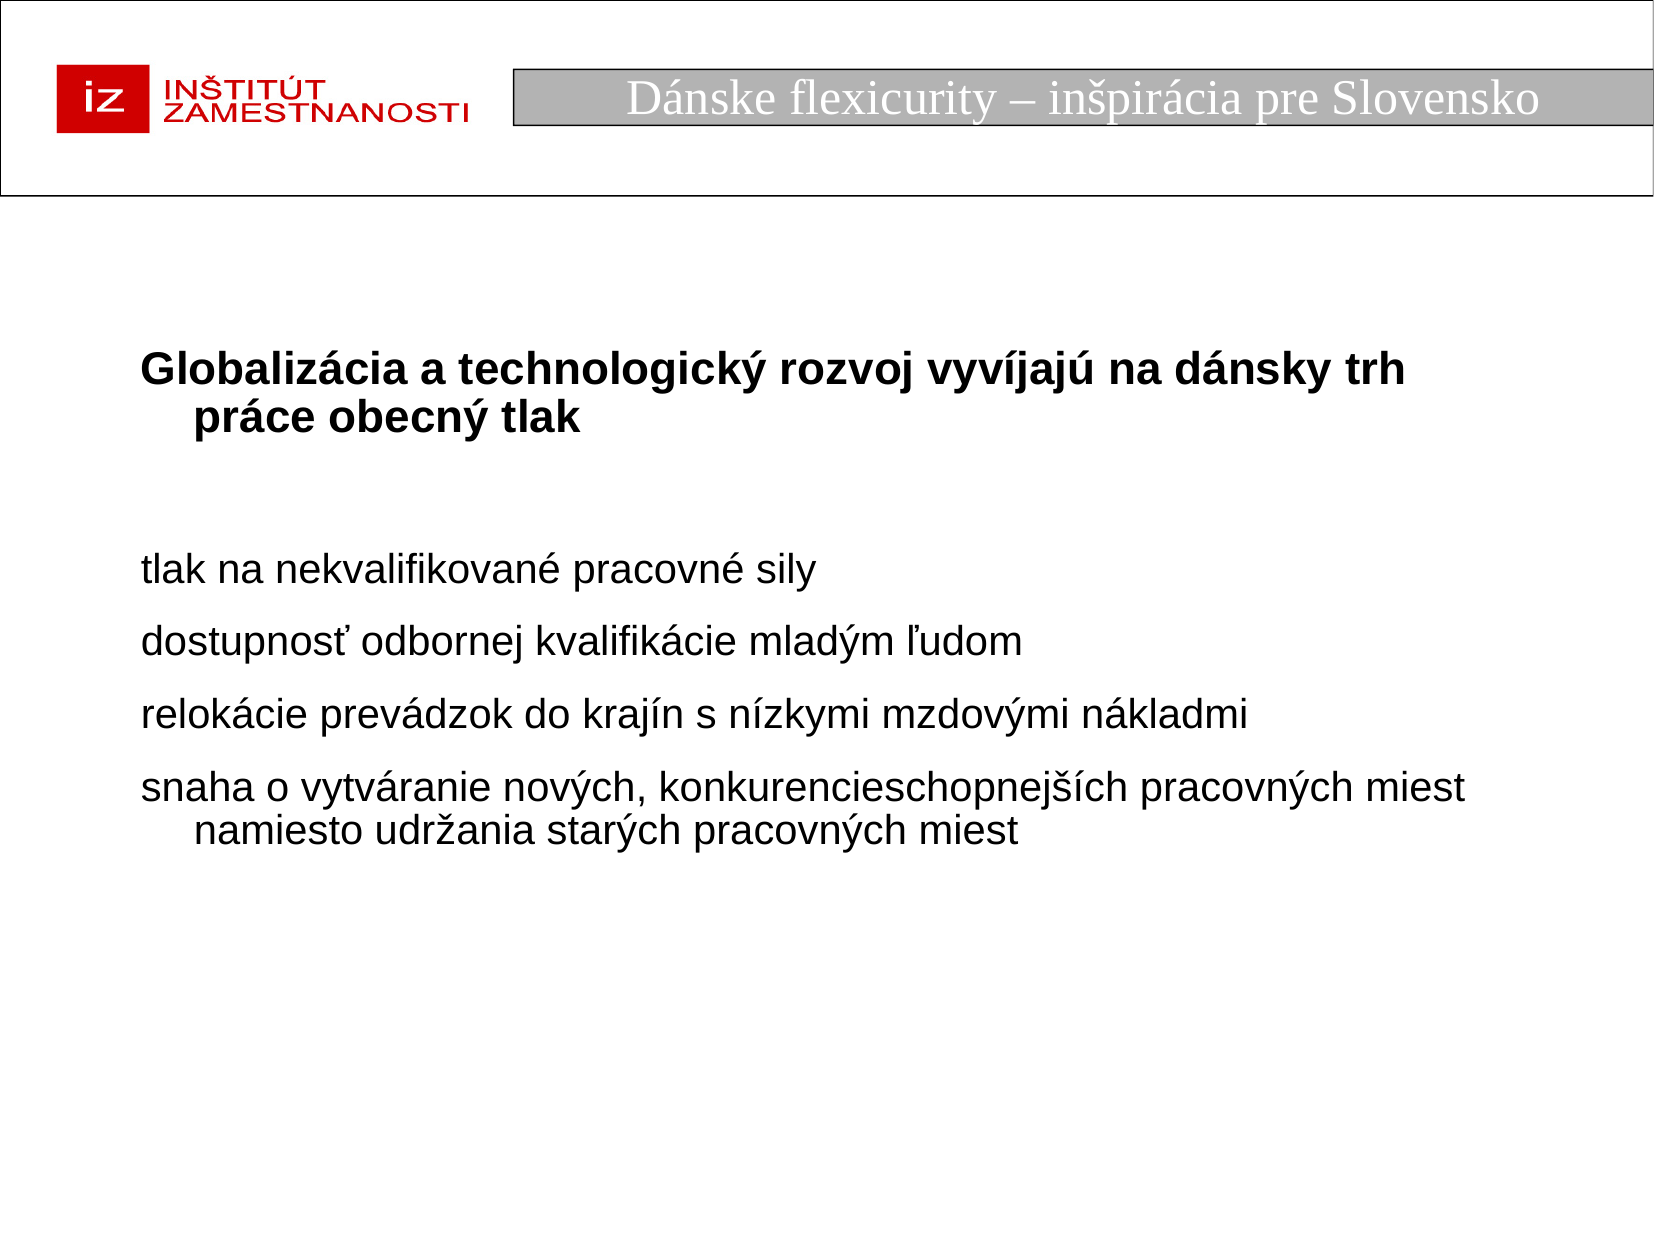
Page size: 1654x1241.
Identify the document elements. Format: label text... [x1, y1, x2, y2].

list Globalizácia a technologický rozvoj vyvíjajú na dánsky trh práce obecný tlak tlak na nekvalifikované pracovné sily dostupnosť odbornej kvalifikácie mladým ľudom relokácie prevádzok do krajín s nízkymi mzdovými nákladmi snaha o vytváranie nových, konkurencieschopnejších pracovných miest namiesto udržania starých pracovných miest [123, 346, 1536, 1214]
text_box Dánske flexicurity – inšpirácia pre Slovensko [513, 69, 1654, 126]
text_box [0, 0, 1654, 196]
picture [5, 5, 518, 190]
